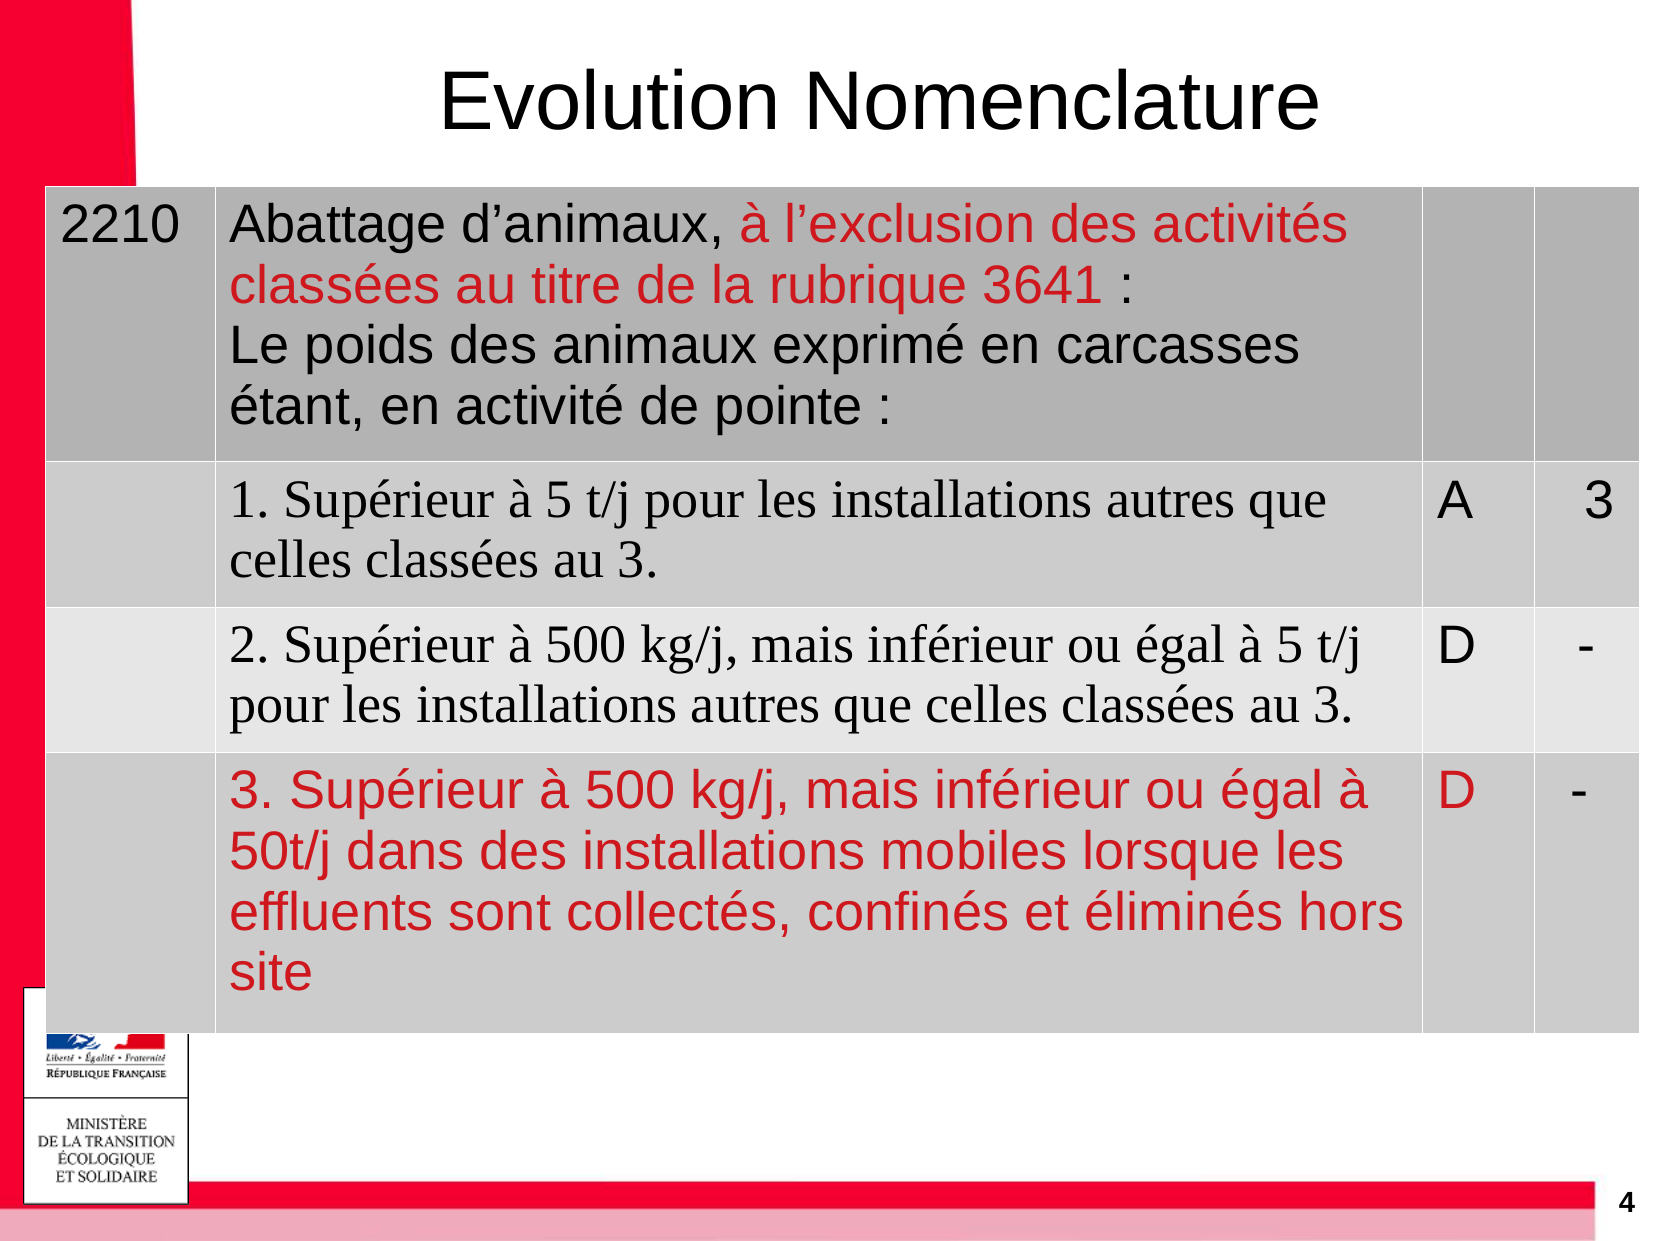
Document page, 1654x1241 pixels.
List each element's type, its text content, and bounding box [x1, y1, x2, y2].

table_cell 3 [1535, 462, 1639, 607]
table_cell 3. Supérieur à 500 kg/j, mais inférieur ou égal à 50t/j dans des installations mobiles lorsque les effluents sont collectés, confinés et éliminés hors site [216, 753, 1422, 1033]
table_cell [46, 753, 215, 1033]
table_cell - [1535, 608, 1639, 752]
picture [0, 0, 1654, 1241]
text_box <numéro> [1482, 1188, 1636, 1241]
text_box Evolution Nomenclature [129, 4, 1654, 197]
table_header Abattage d’animaux, à l’exclusion des activités classées au titre de la rubrique 3641 : Le poids des animaux exprimé en carcasses étant, en activité de pointe : [216, 187, 1422, 461]
table_cell A [1423, 462, 1534, 607]
table_cell D [1423, 608, 1534, 752]
table_cell D [1423, 753, 1534, 1033]
table_header [1535, 187, 1639, 461]
table_header 2210 [46, 187, 215, 461]
table_cell [46, 462, 215, 607]
table_header [1423, 187, 1534, 461]
table_cell 1. Supérieur à 5 t/j pour les installations autres que celles classées au 3. [216, 462, 1422, 607]
table_cell 2. Supérieur à 500 kg/j, mais inférieur ou égal à 5 t/j pour les installations autres que celles classées au 3. [216, 608, 1422, 752]
table_cell [46, 608, 215, 752]
table_cell - [1535, 753, 1639, 1033]
